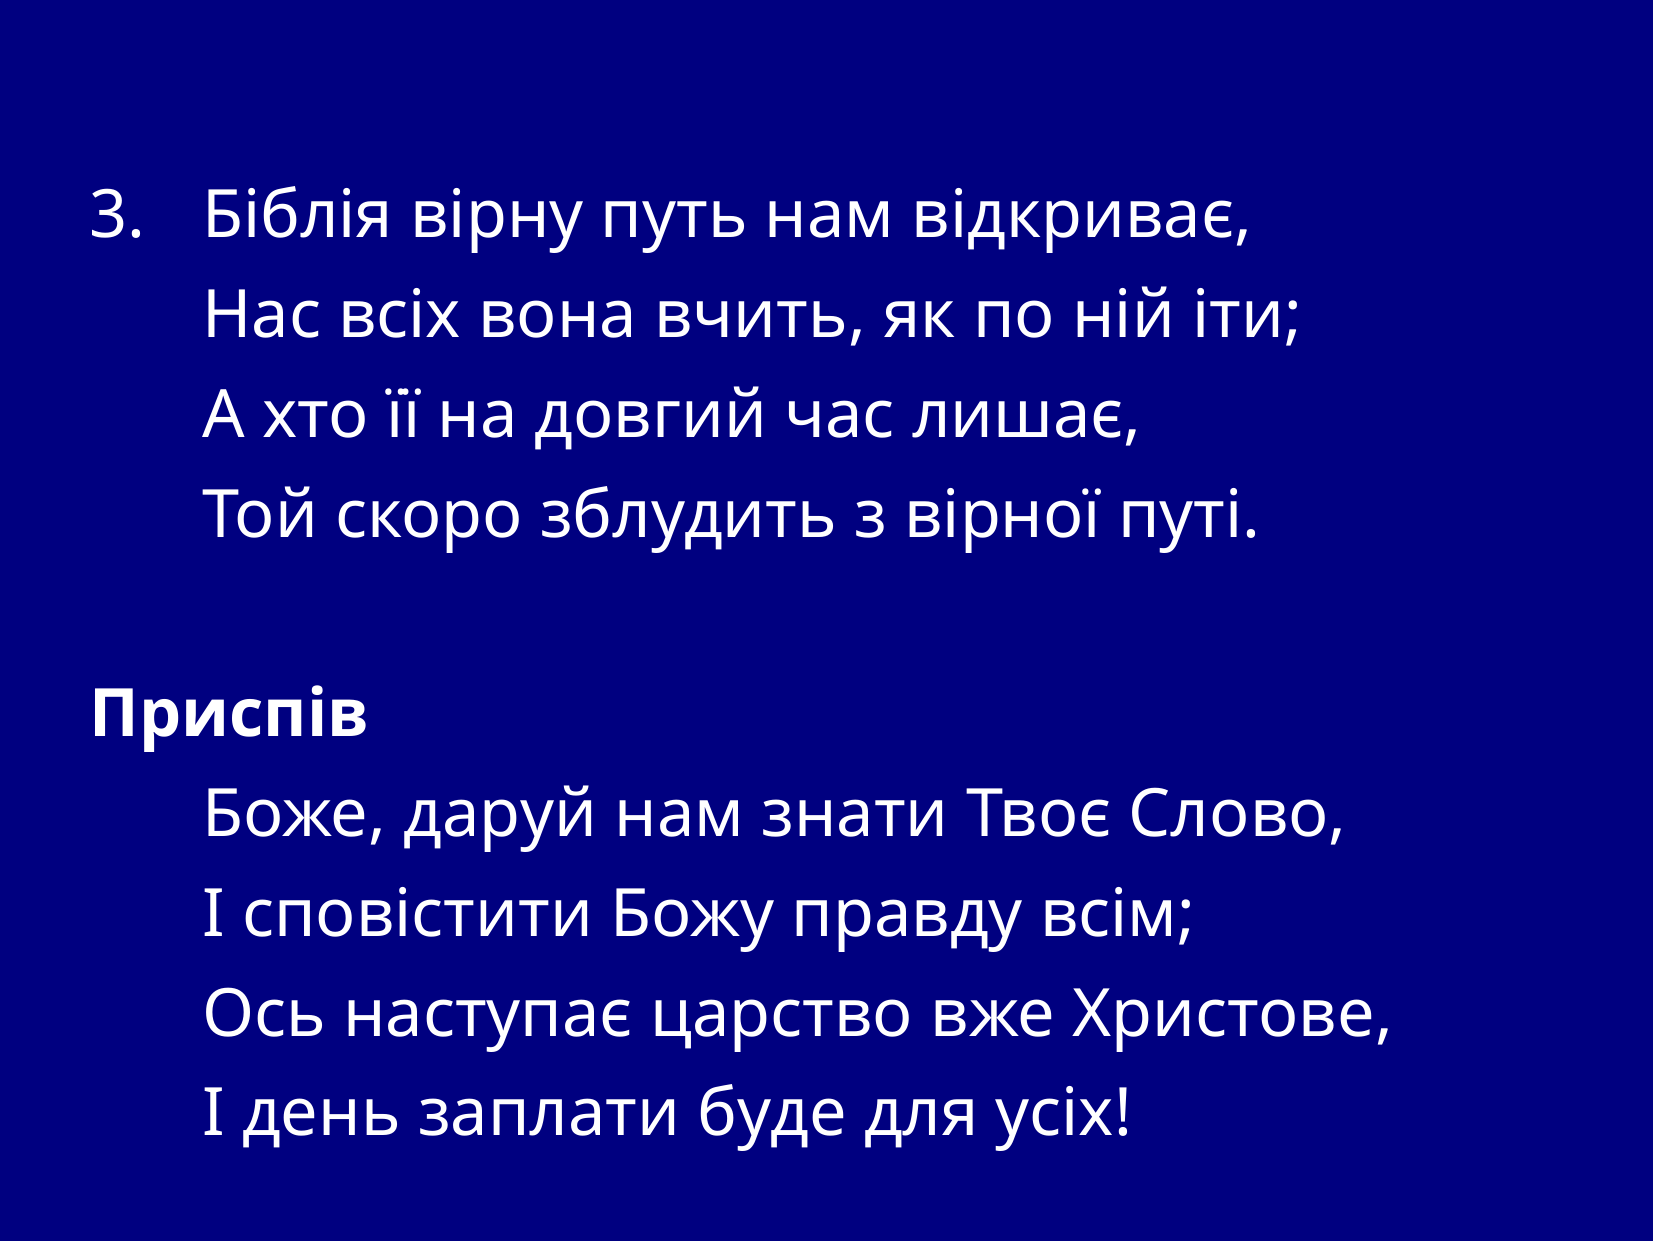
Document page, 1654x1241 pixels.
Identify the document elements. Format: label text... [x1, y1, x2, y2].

text_box 3. Біблія вірну путь нам відкриває, Нас всіх вона вчить, як по ній іти; А хто її на довгий час лишає, Той скоро зблудить з вірної путі. Приспів Боже, даруй нам знати Твоє Слово, І сповістити Божу правду всім; Ось наступає царство вже Христове, І день заплати буде для усіх! [75, 150, 1576, 1163]
